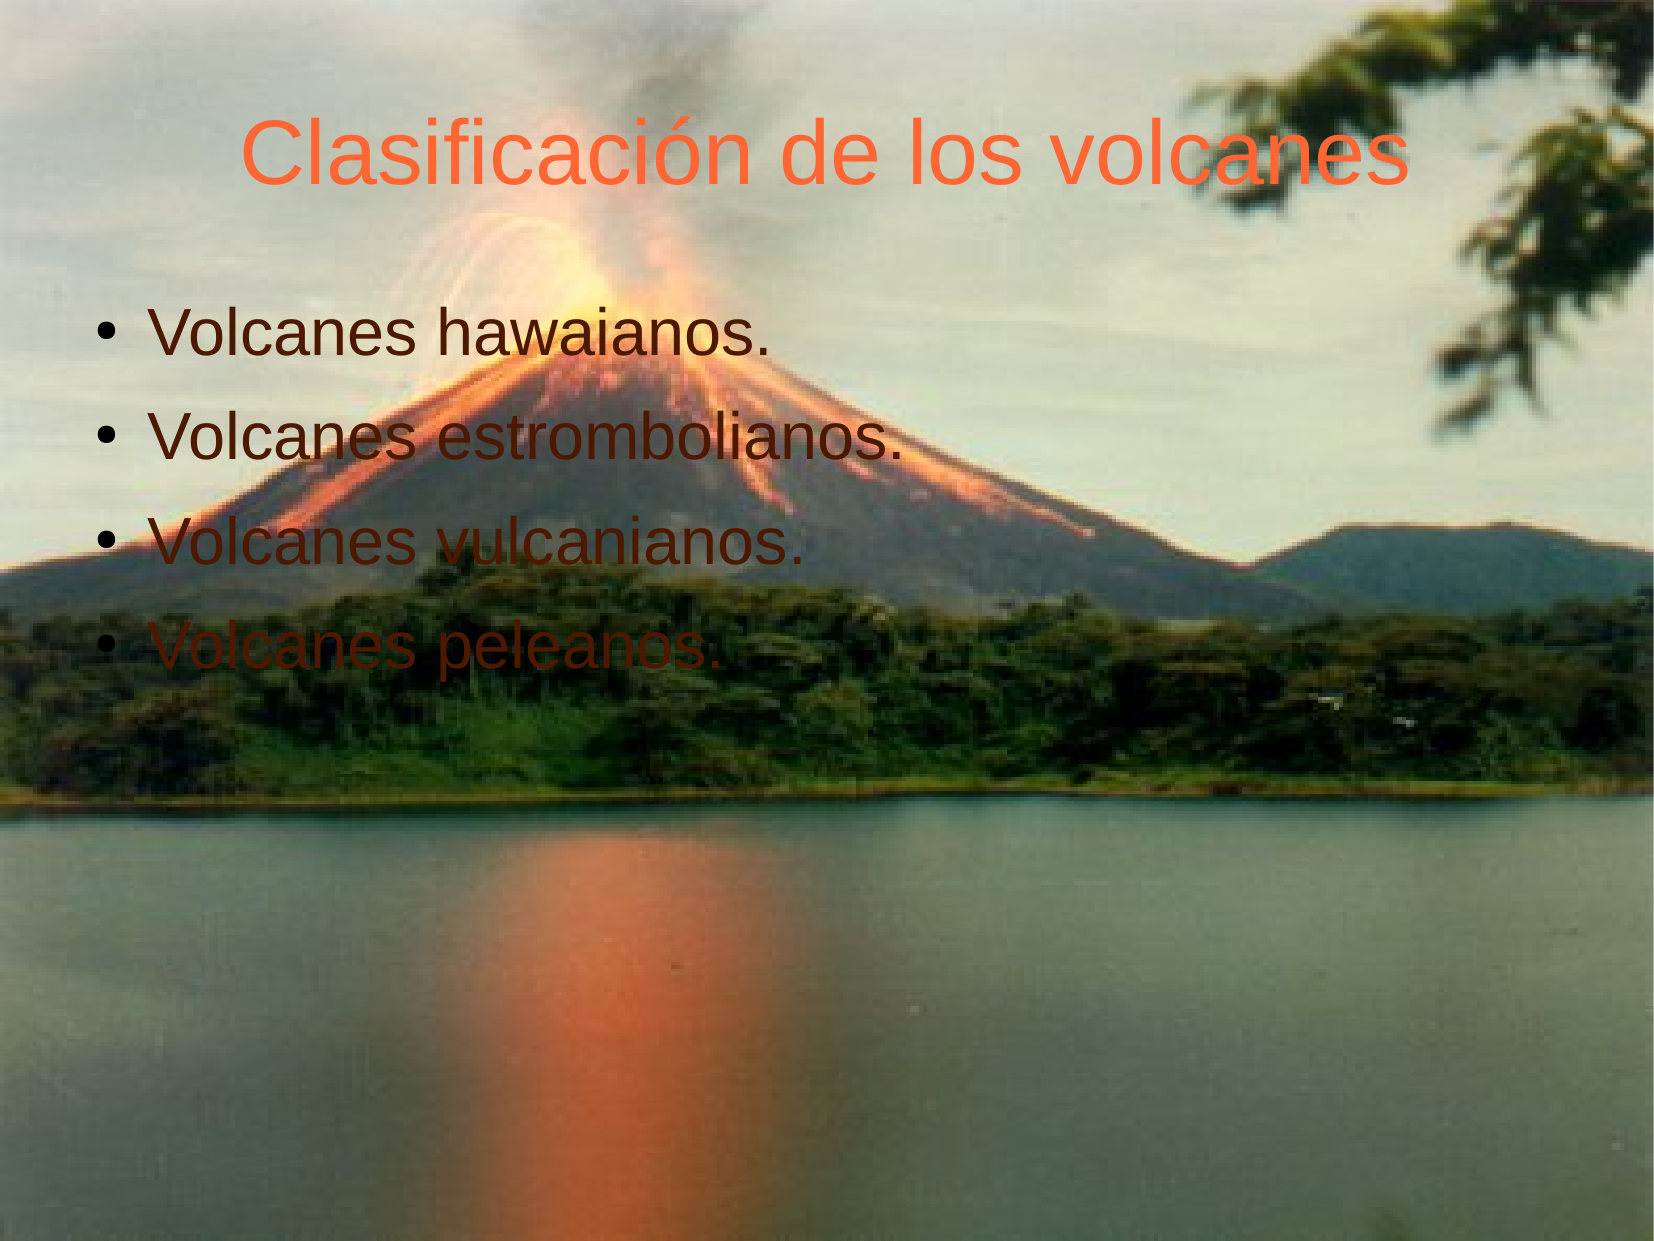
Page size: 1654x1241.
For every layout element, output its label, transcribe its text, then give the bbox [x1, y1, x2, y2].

list Volcanes hawaianos. Volcanes estrombolianos. Volcanes vulcanianos. Volcanes peleanos. [76, 295, 1565, 1114]
picture [0, 0, 1654, 1241]
title Clasificación de los volcanes [82, 49, 1571, 257]
